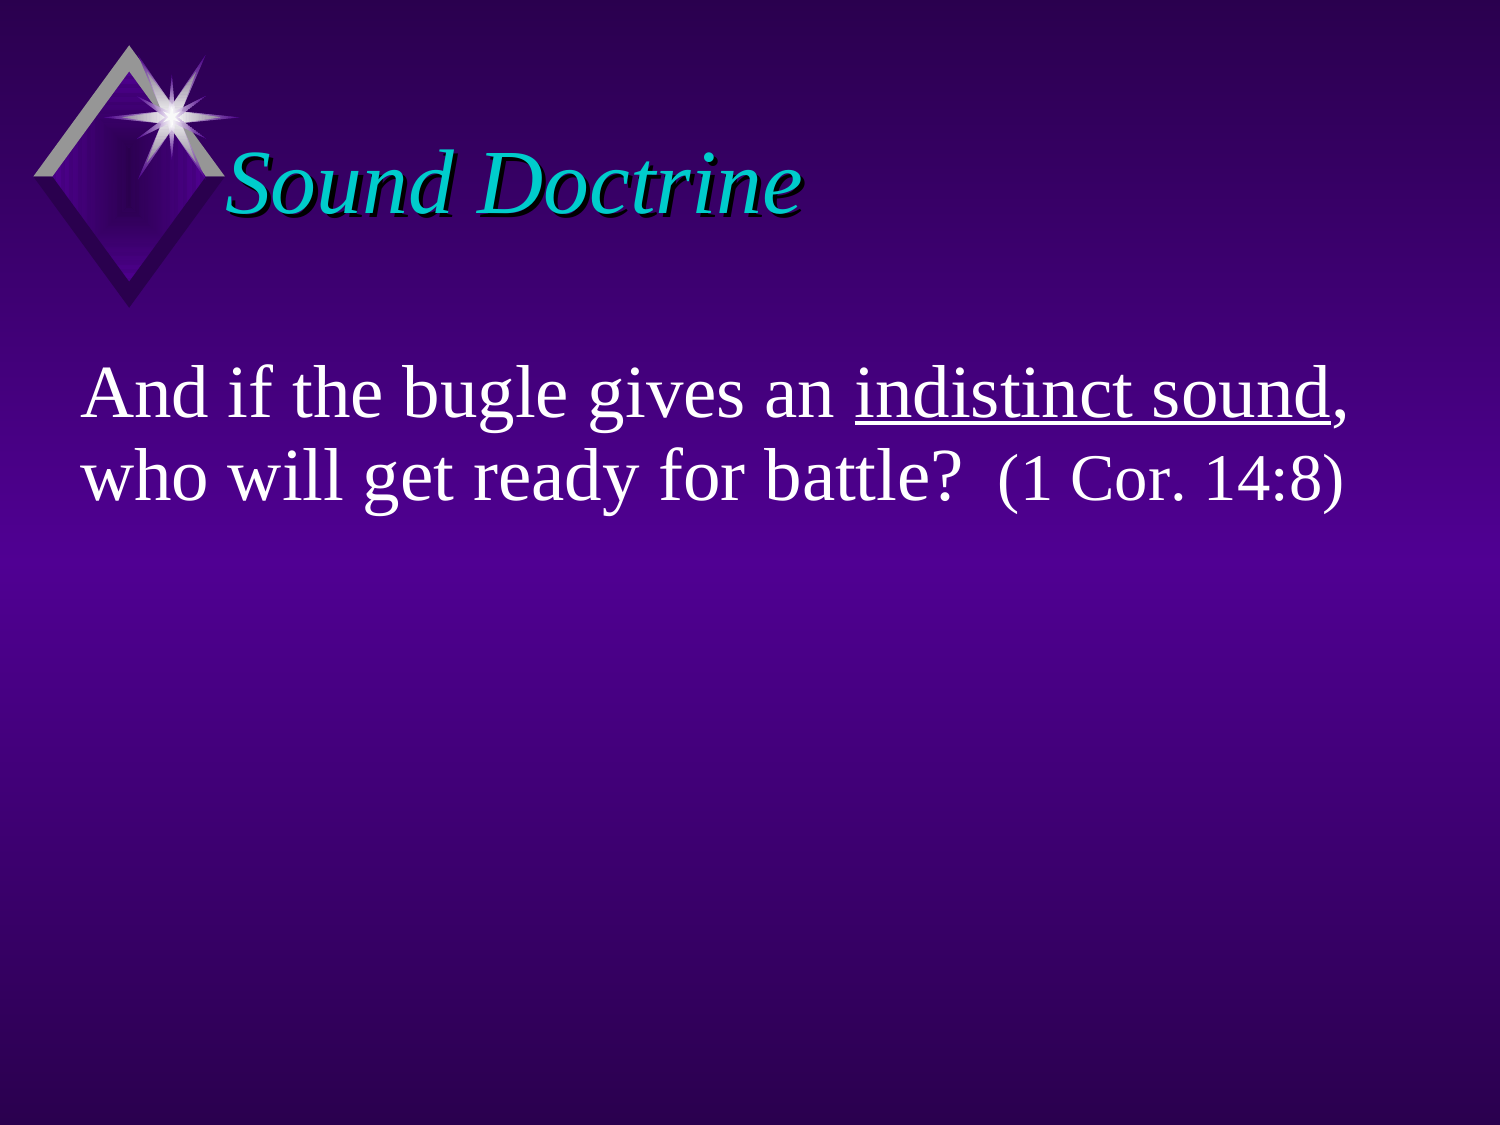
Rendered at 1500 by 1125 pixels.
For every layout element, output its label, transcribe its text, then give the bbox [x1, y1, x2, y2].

title Sound Doctrine [224, 65, 1388, 301]
text_box And if the bugle gives an indistinct sound, who will get ready for battle? (1 Cor. 14:8) [65, 342, 1378, 524]
